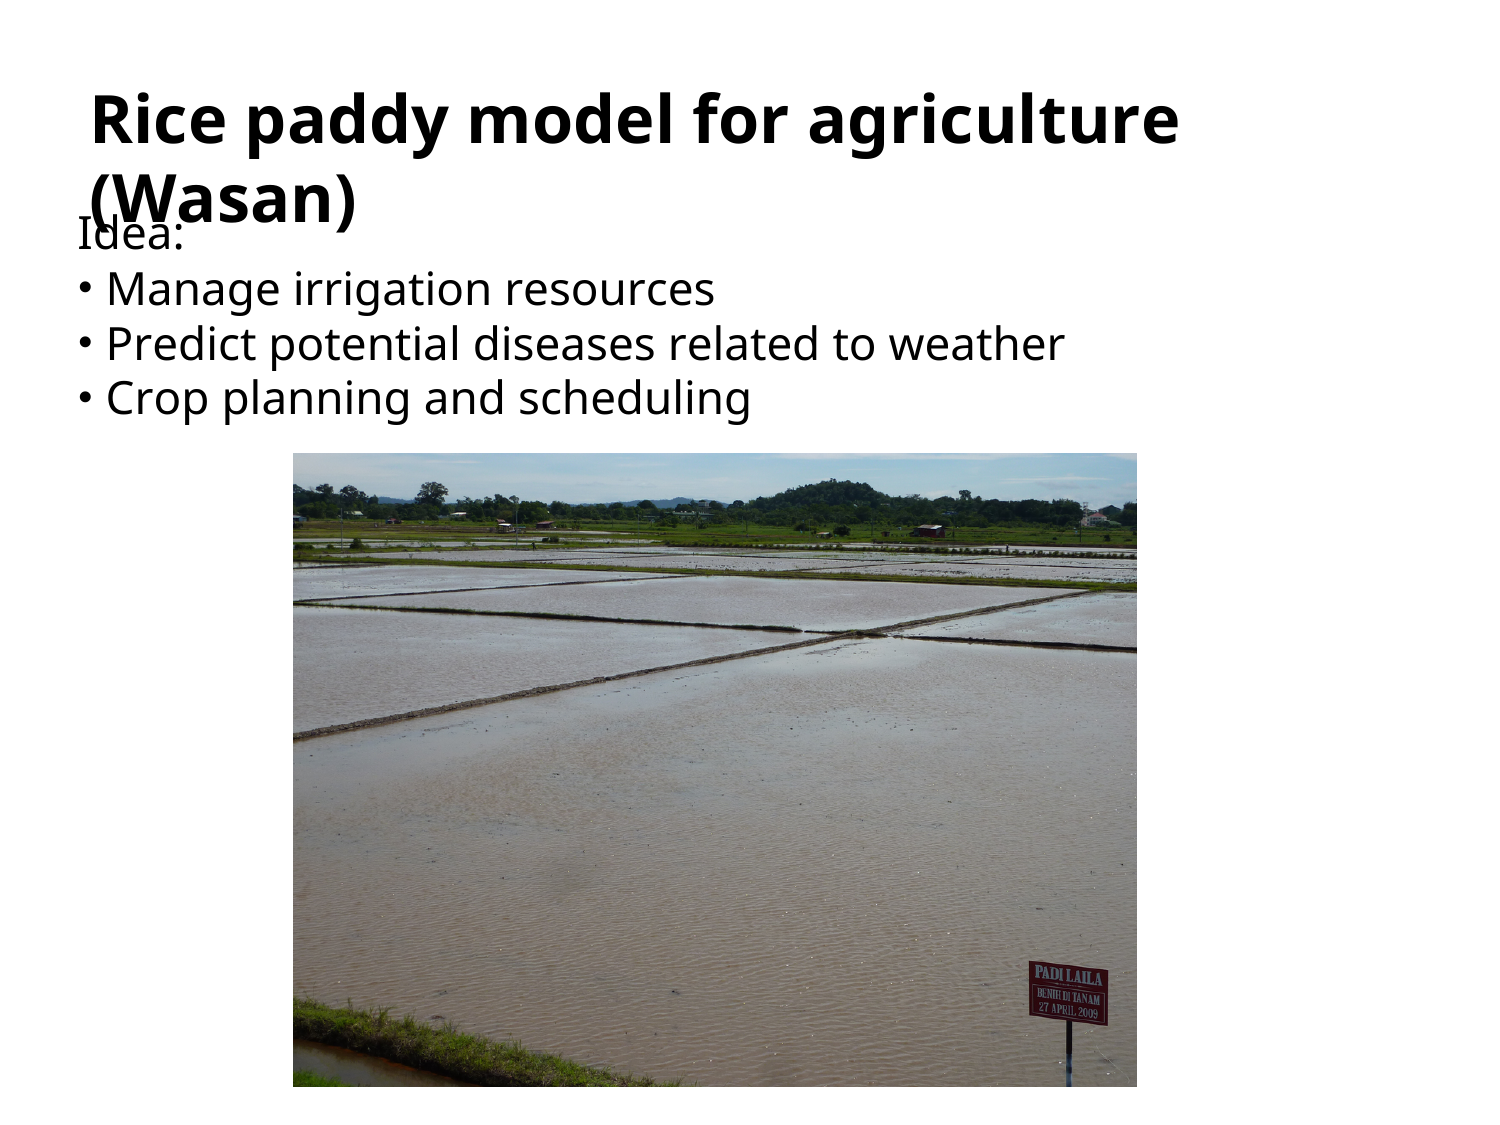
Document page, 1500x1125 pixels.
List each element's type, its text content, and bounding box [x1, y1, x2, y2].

picture [293, 453, 1137, 1087]
text_box Rice paddy model for agriculture (Wasan) [75, 68, 1426, 190]
text_box Idea: Manage irrigation resources Predict potential diseases related to weather Crop planning and scheduling [77, 198, 1500, 480]
